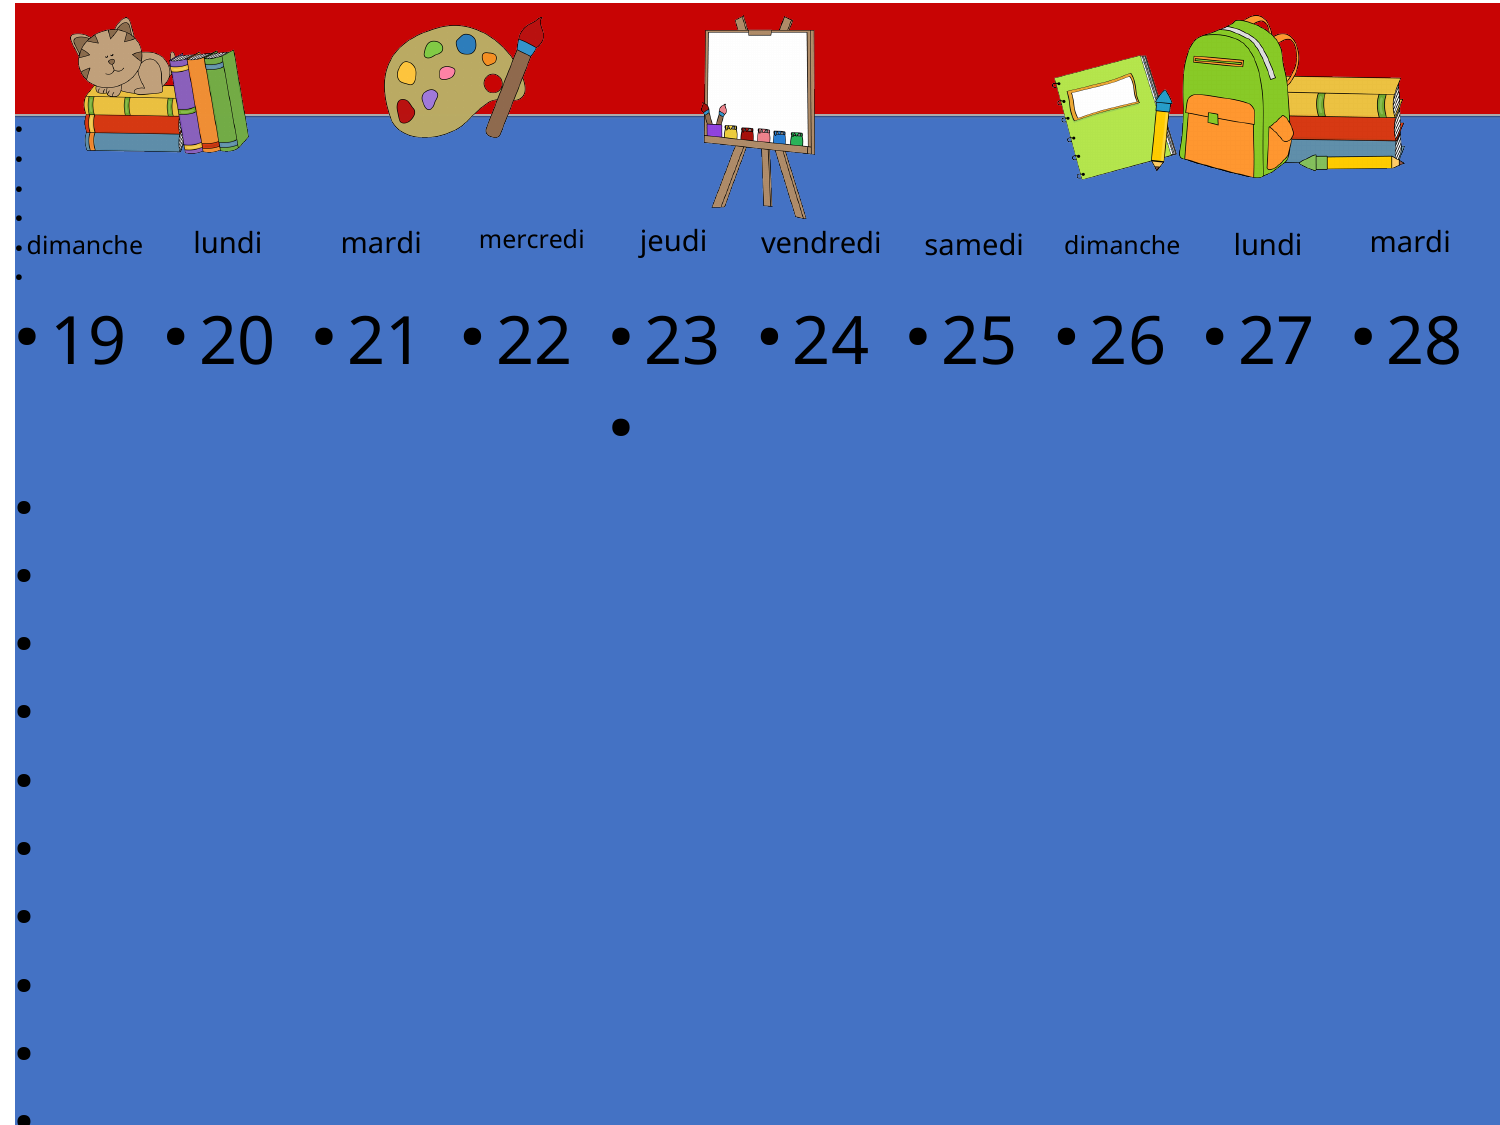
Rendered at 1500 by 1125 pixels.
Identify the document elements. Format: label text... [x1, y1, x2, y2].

text_box mardi [1355, 215, 1488, 266]
picture [384, 17, 544, 138]
table_cell [758, 475, 906, 1125]
text_box lundi [178, 217, 278, 267]
text_box mardi [326, 217, 459, 267]
table_header [758, 116, 906, 293]
table_cell [906, 475, 1054, 1125]
table_header [312, 116, 461, 293]
table_header [164, 116, 312, 293]
table_cell 21 [312, 293, 461, 475]
table_cell [461, 475, 609, 1125]
table_cell [15, 475, 164, 1125]
picture [701, 15, 815, 219]
table_header [1351, 116, 1500, 293]
text_box samedi [909, 219, 1039, 269]
table_cell 26 [1054, 293, 1203, 475]
text_box dimanche [1049, 222, 1196, 267]
table_cell 27 [1203, 293, 1351, 475]
table_cell 23 [609, 293, 758, 475]
text_box lundi [1218, 219, 1318, 269]
text_box [15, 3, 1500, 114]
table_cell [312, 475, 461, 1125]
table_cell [1054, 475, 1203, 1125]
text_box jeudi [625, 215, 723, 265]
table_cell [1203, 475, 1351, 1125]
table_cell [164, 475, 312, 1125]
picture [70, 17, 249, 154]
table_header [906, 116, 1054, 293]
text_box mercredi [464, 216, 600, 261]
table_cell 22 [461, 293, 609, 475]
text_box dimanche [12, 222, 158, 267]
table_cell 24 [758, 293, 906, 475]
table_cell 20 [164, 293, 312, 475]
table_cell [609, 475, 758, 1125]
table_cell [1351, 475, 1500, 1125]
table_cell 25 [906, 293, 1054, 475]
table_header [461, 116, 609, 293]
table_header [1054, 116, 1203, 293]
picture [1052, 55, 1177, 180]
table_header [609, 116, 758, 293]
table_cell 19 [15, 293, 164, 475]
table_cell 28 [1351, 293, 1500, 475]
table_header [15, 116, 164, 293]
table_header [1203, 179, 1351, 293]
picture [1179, 15, 1405, 179]
text_box vendredi [746, 217, 897, 267]
